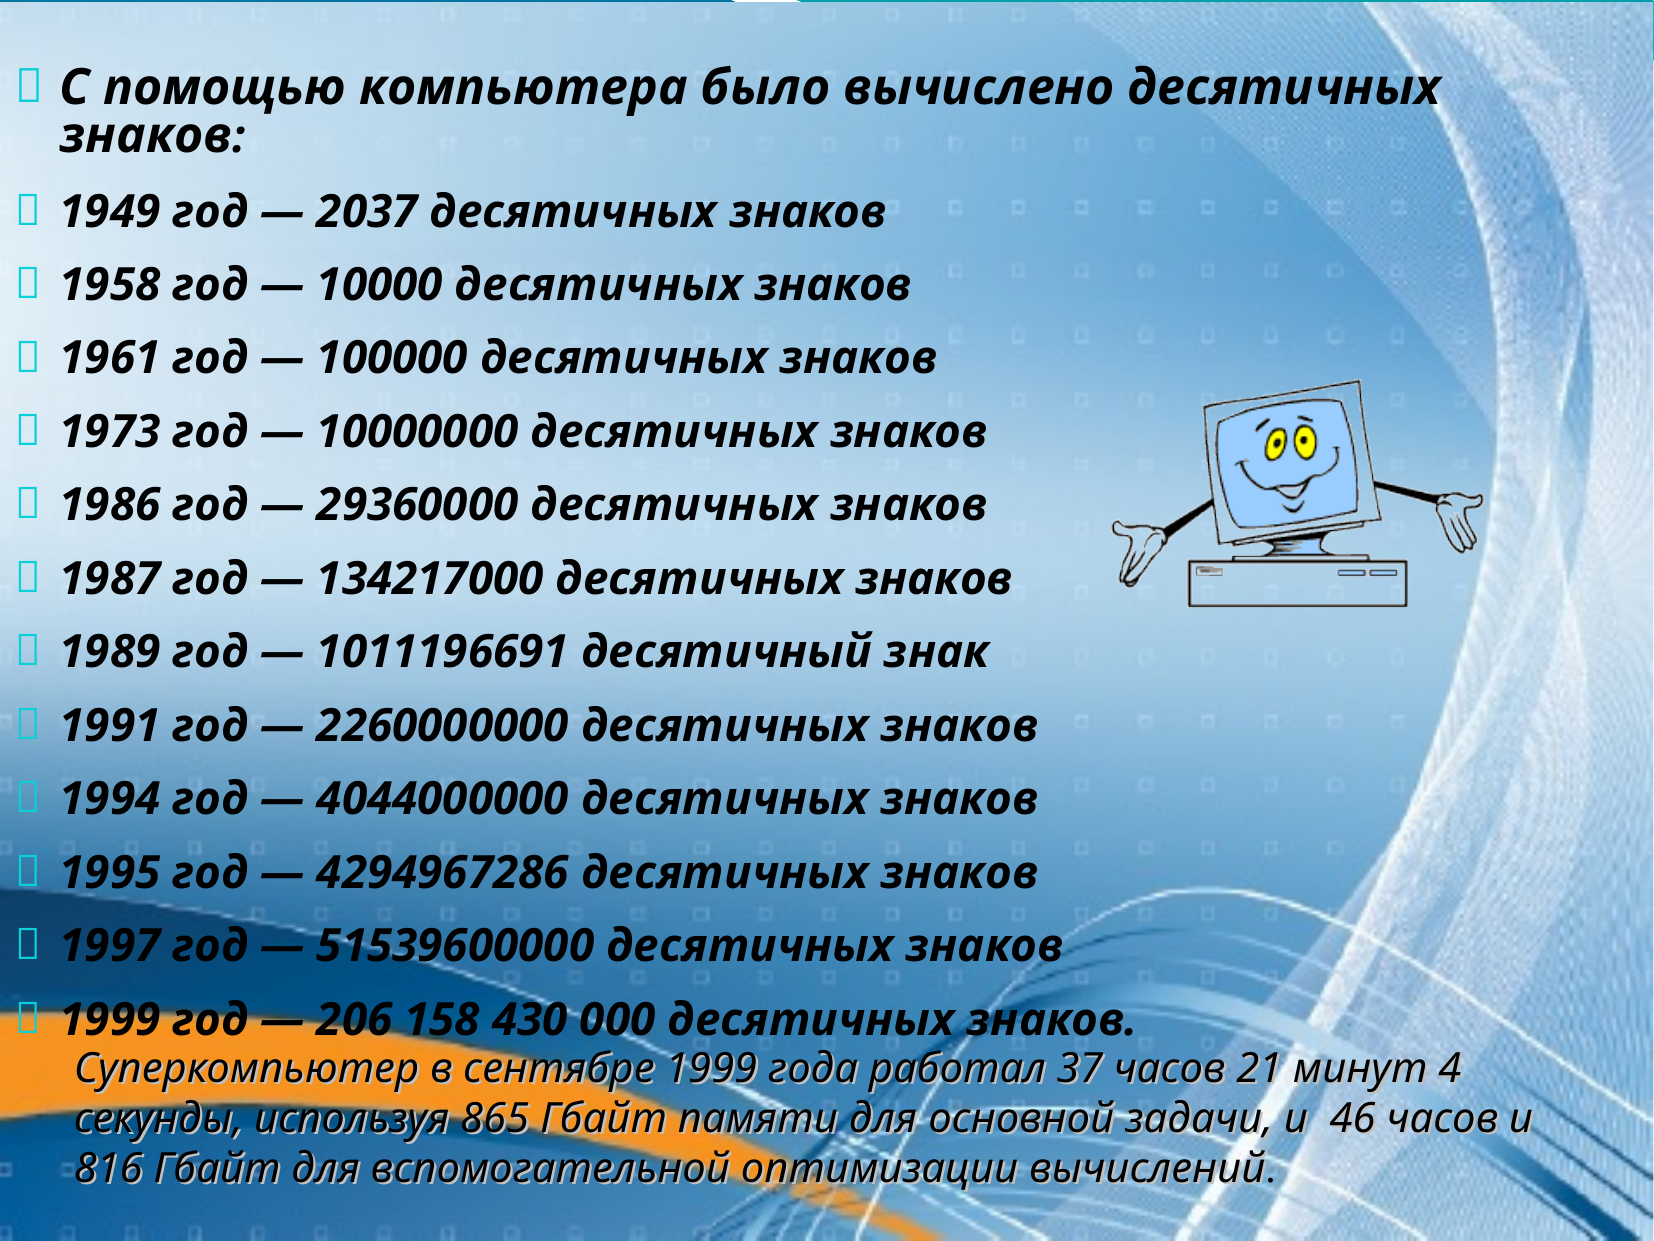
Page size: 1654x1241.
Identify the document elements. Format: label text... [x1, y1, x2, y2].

list С помощью компьютера было вычислено десятичных знаков: 1949 год — 2037 десятичных знаков 1958 год — 10000 десятичных знаков 1961 год — 100000 десятичных знаков 1973 год — 10000000 десятичных знаков 1986 год — 29360000 десятичных знаков 1987 год — 134217000 десятичных знаков 1989 год — 1011196691 десятичный знак 1991 год — 2260000000 десятичных знаков 1994 год — 4044000000 десятичных знаков 1995 год — 4294967286 десятичных знаков 1997 год — 51539600000 десятичных знаков 1999 год — 206 158 430 000 десятичных знаков. [0, 59, 1536, 975]
text_box Суперкомпьютер в сентябре 1999 года работал 37 часов 21 минут 4 секунды, используя 865 Гбайт памяти для основной задачи, и 46 часов и 816 Гбайт для вспомогательной оптимизации вычислений. [59, 1033, 1583, 1199]
picture [0, 1, 1654, 1241]
picture [1082, 340, 1505, 625]
